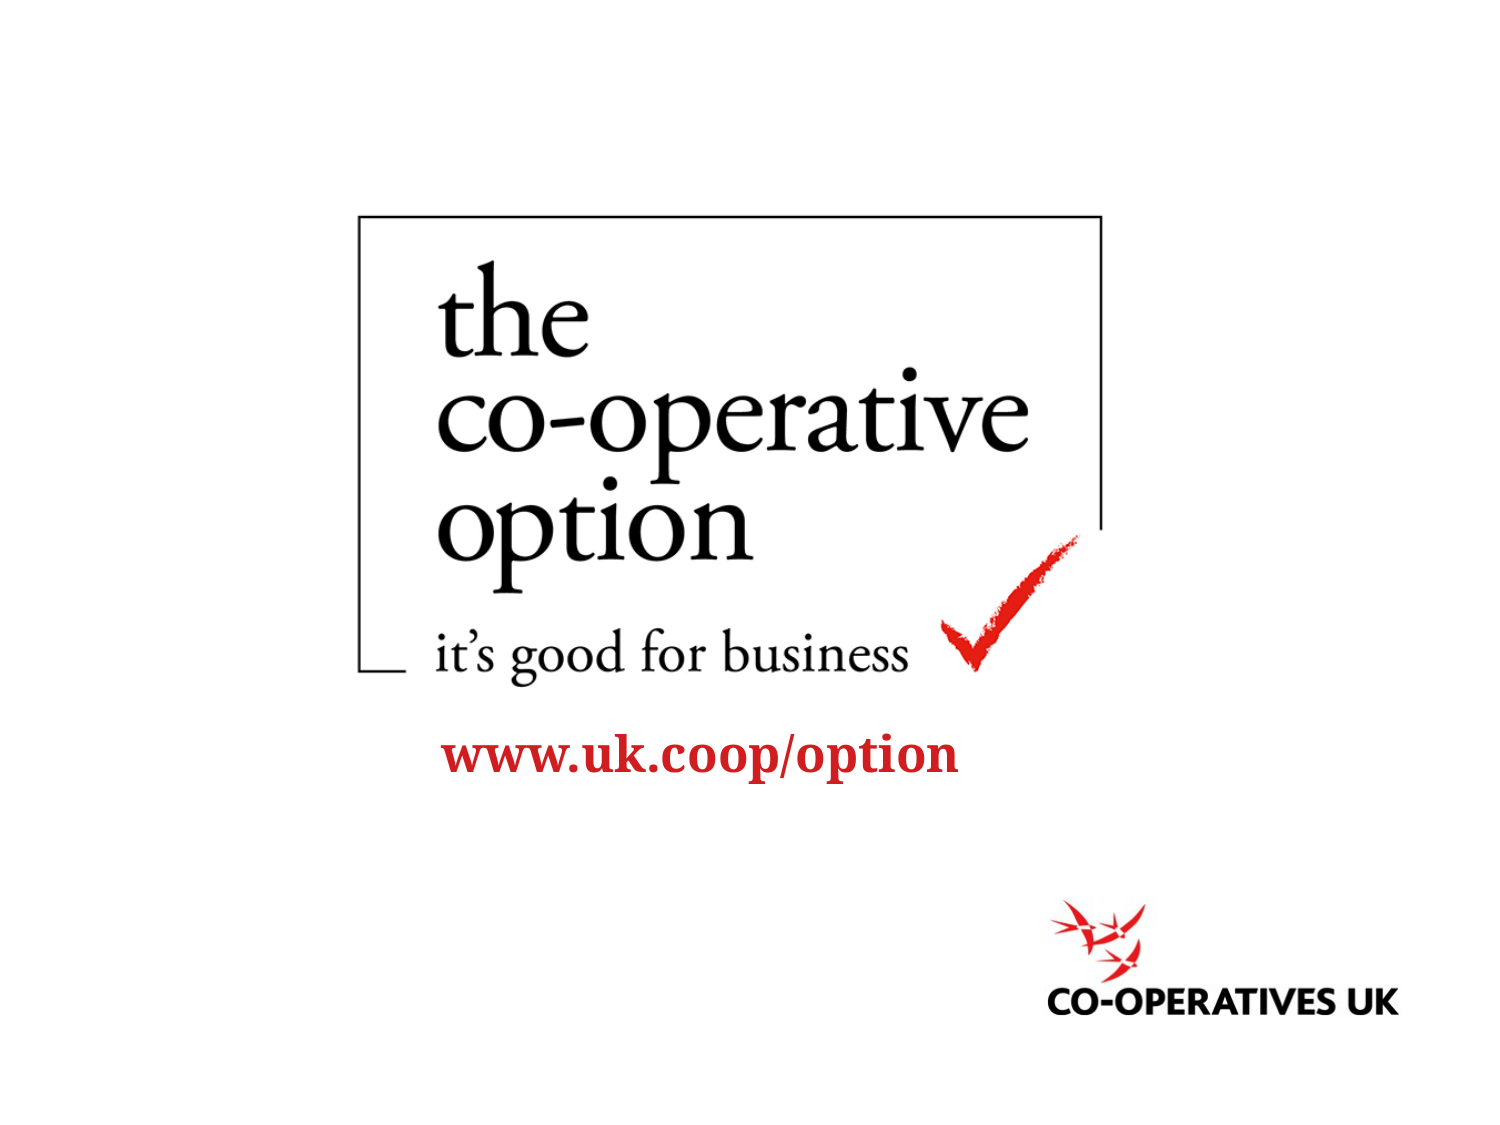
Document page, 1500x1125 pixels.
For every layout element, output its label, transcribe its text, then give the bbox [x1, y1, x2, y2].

text_box www.uk.coop/option [427, 714, 1084, 790]
picture [342, 206, 1119, 697]
picture [1044, 896, 1403, 1019]
